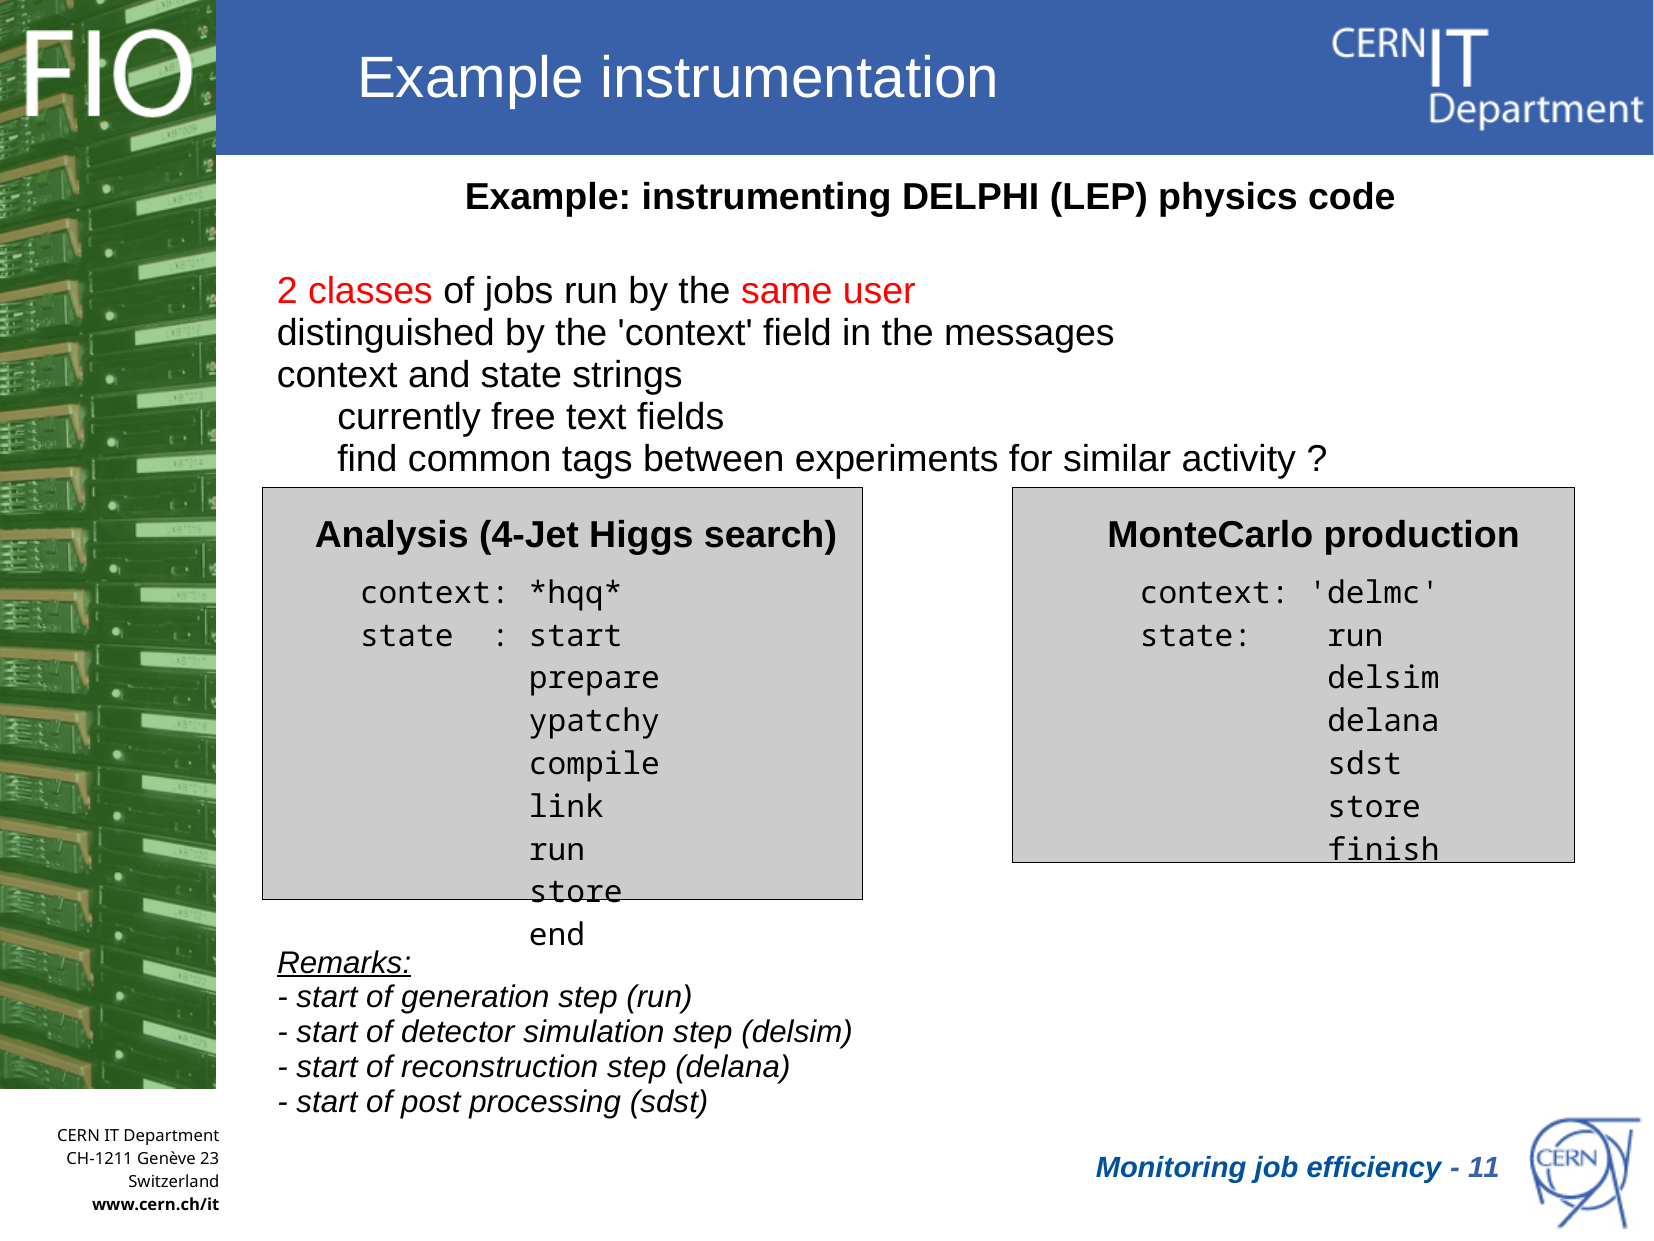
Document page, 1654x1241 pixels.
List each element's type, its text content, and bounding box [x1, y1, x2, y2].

text_box MonteCarlo production [1092, 505, 1536, 563]
picture [216, 0, 1654, 155]
text_box Remarks: - start of generation step (run) - start of detector simulation step (delsim) - start of reconstruction step (delana) - start of post processing (sdst) [262, 937, 870, 1161]
text_box Example instrumentation [342, 37, 1016, 118]
text_box context: *hqq* state : start prepare ypatchy compile link run store end [345, 562, 676, 906]
text_box [262, 488, 863, 900]
text_box context: 'delmc' state: run delsim delana sdst store finish [1125, 562, 1501, 833]
text_box Example: instrumenting DELPHI (LEP) physics code [450, 168, 1422, 226]
picture [1529, 1116, 1642, 1229]
text_box Analysis (4-Jet Higgs search) [300, 505, 851, 563]
text_box 2 classes of jobs run by the same user distinguished by the 'context' field in the messages context and state strings currently free text fields find common tags between experiments for similar activity ? [251, 262, 1388, 488]
text_box [1012, 487, 1575, 863]
